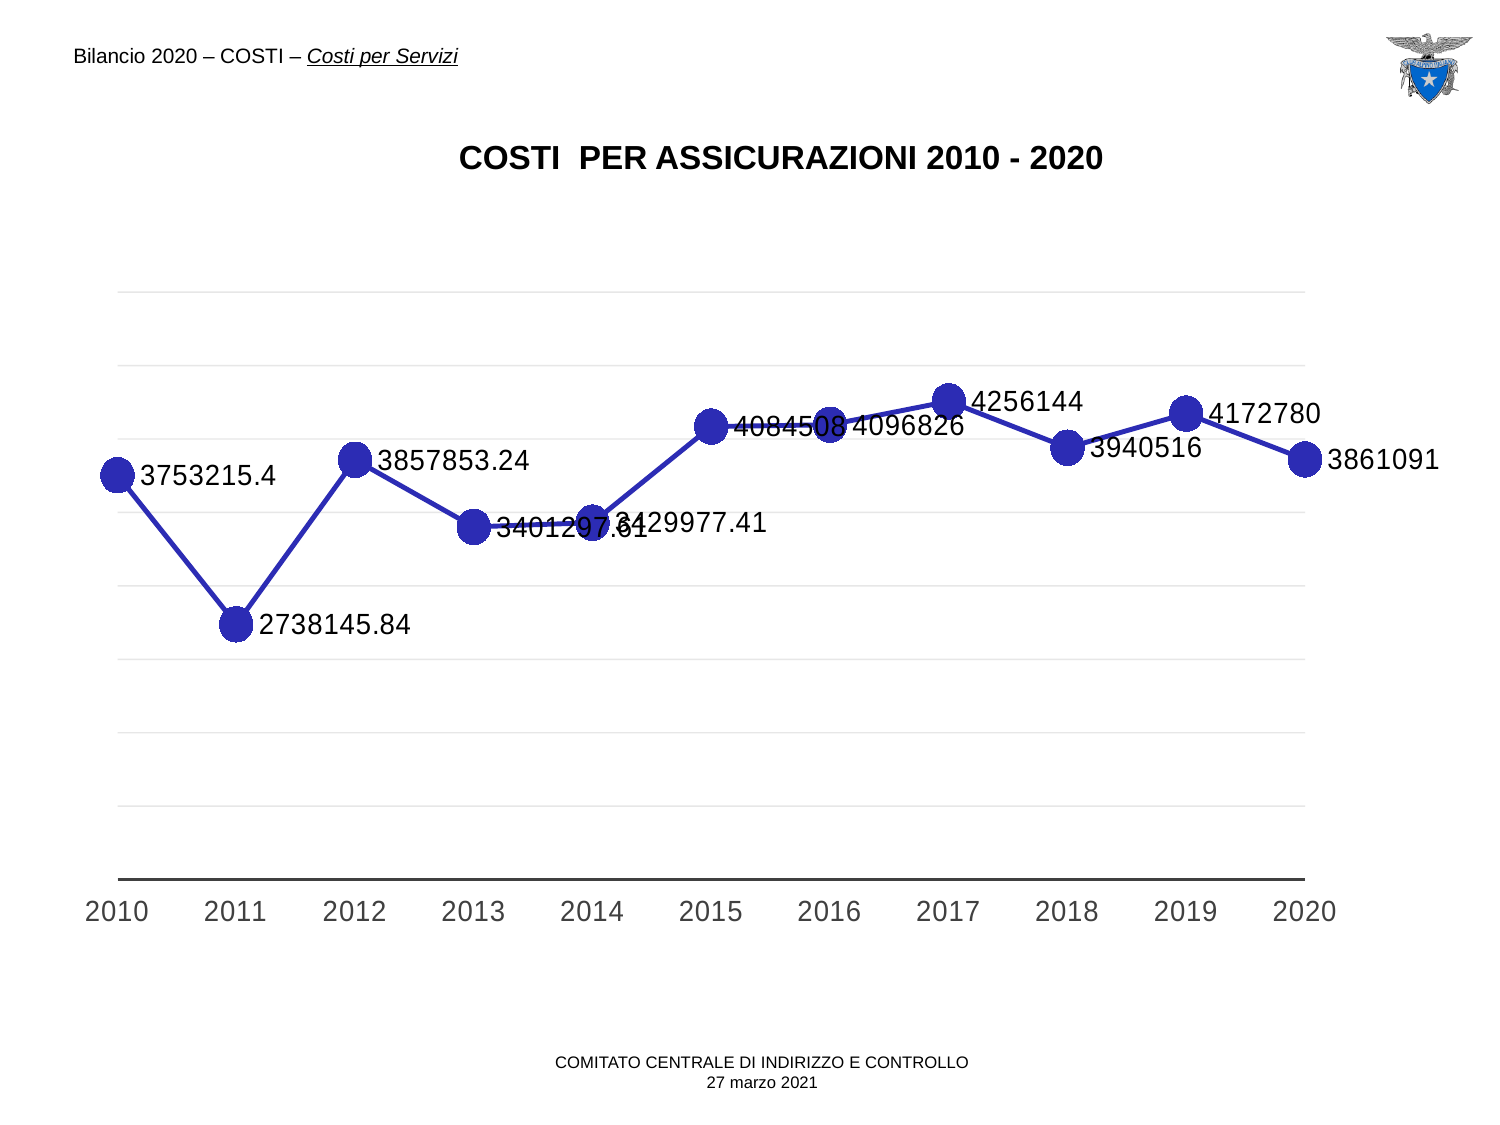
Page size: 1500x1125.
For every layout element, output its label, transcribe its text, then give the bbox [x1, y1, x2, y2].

text_box COMITATO CENTRALE DI INDIRIZZO E CONTROLLO 27 marzo 2021 [278, 1044, 1247, 1101]
picture [1382, 29, 1477, 112]
text_box Bilancio 2020 – COSTI – Costi per Servizi [58, 35, 622, 76]
text_box COSTI PER ASSICURAZIONI 2010 - 2020 [293, 129, 1270, 184]
chart [58, 278, 1442, 941]
